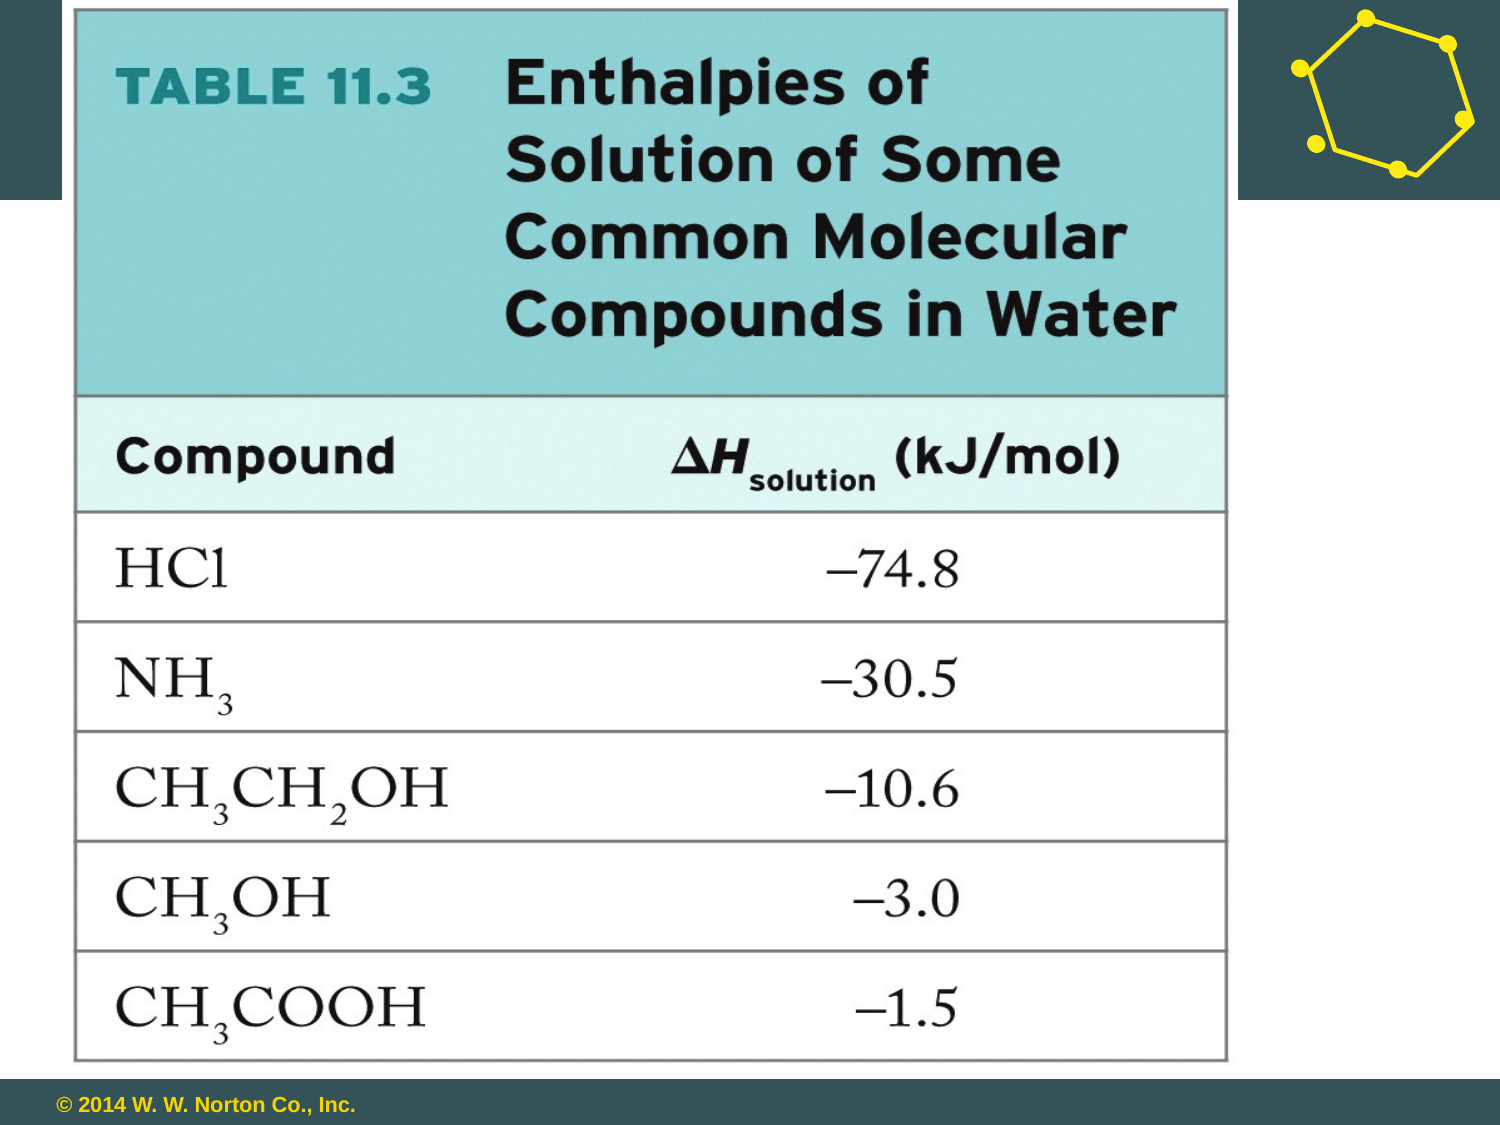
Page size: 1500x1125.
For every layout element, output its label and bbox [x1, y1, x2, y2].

picture [62, 0, 1238, 1074]
